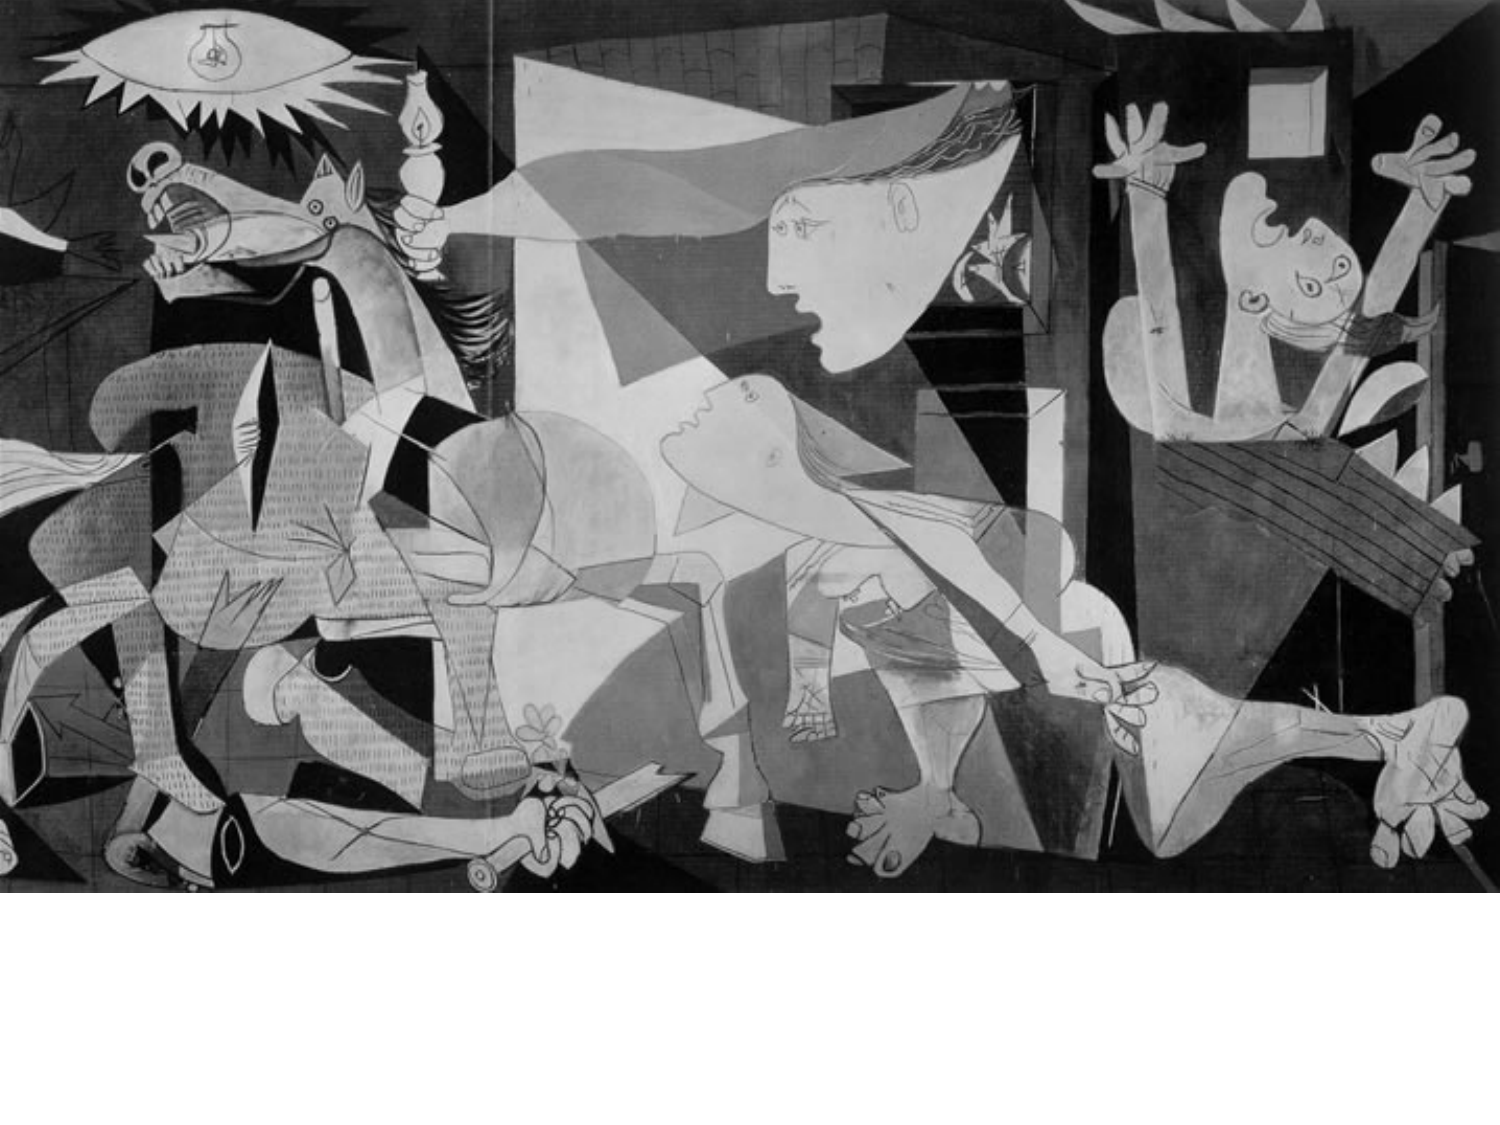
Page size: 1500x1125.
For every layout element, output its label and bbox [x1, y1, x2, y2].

picture [0, 0, 1500, 893]
